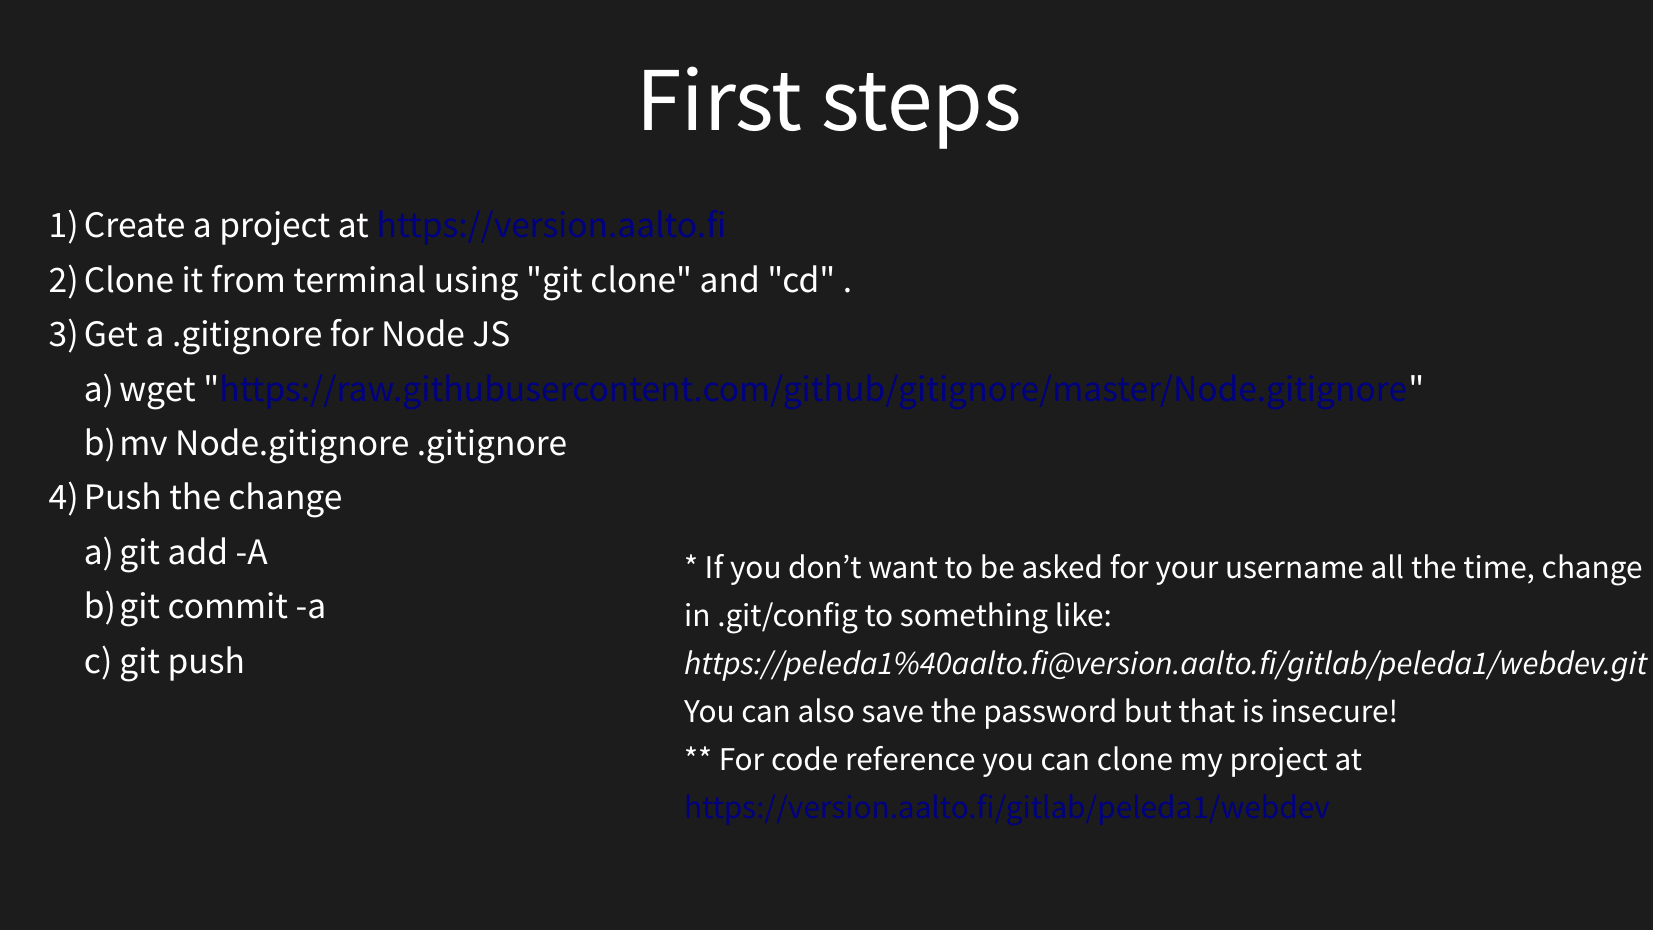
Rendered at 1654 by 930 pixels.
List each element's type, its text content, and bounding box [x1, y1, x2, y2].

text_box Create a project at https://version.aalto.fi Clone it from terminal using "git clone" and "cd" . Get a .gitignore for Node JS wget "https://raw.githubusercontent.com/github/gitignore/master/Node.gitignore" mv Node.gitignore .gitignore Push the change git add -A git commit -a git push [33, 186, 1542, 691]
title First steps [3, 19, 1653, 176]
text_box * If you don’t want to be asked for your username all the time, change in .git/config to something like: https://peleda1%40aalto.fi@version.aalto.fi/gitlab/peleda1/webdev.git You can also save the password but that is insecure! ** For code reference you can clone my project at https://version.aalto.fi/gitlab/peleda1/webdev [669, 532, 1653, 930]
